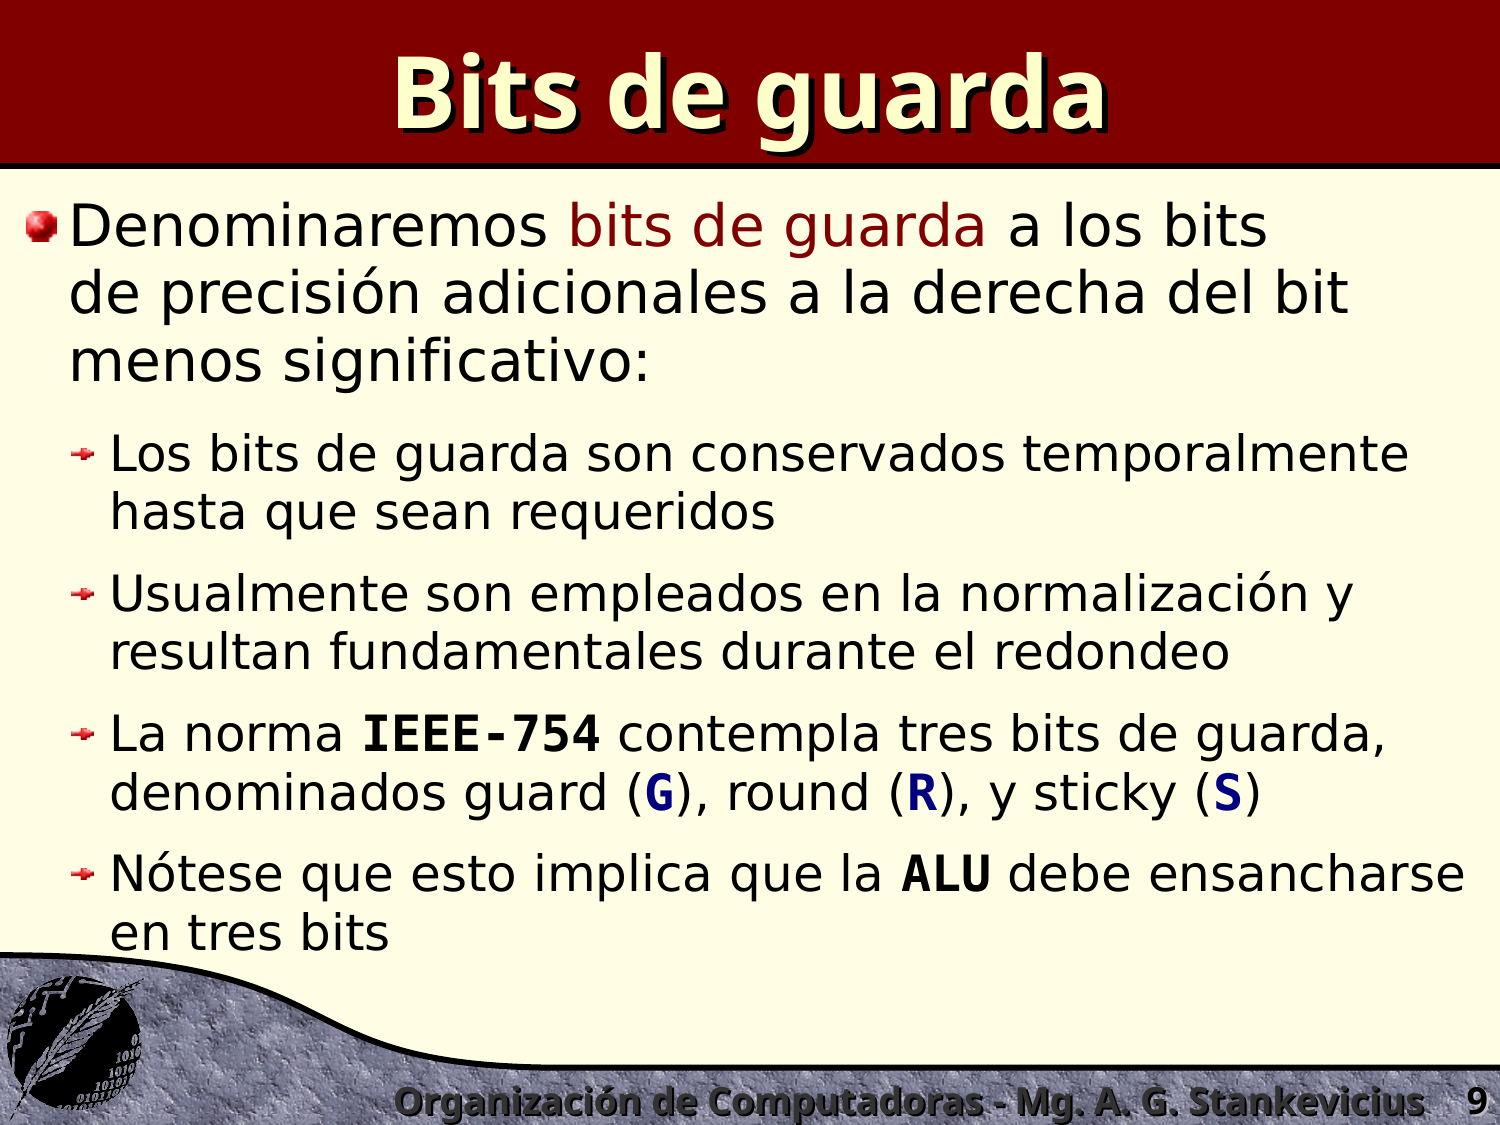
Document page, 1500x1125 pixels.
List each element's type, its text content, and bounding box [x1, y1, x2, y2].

picture [802, 1100, 806, 1110]
list Denominaremos bits de guarda a los bits de precisión adicionales a la derecha del bit menos significativo: Los bits de guarda son conservados temporalmente hasta que sean requeridos Usualmente son empleados en la normalización y resultan fundamentales durante el redondeo La norma IEEE-754 contempla tres bits de guarda, denominados guard (G), round (R), y sticky (S) Nótese que esto implica que la ALU debe ensancharse en tres bits [11, 192, 1486, 966]
picture [1058, 1100, 1065, 1110]
picture [448, 1100, 455, 1110]
picture [0, 959, 1500, 1125]
title Bits de guarda [15, 5, 1485, 160]
